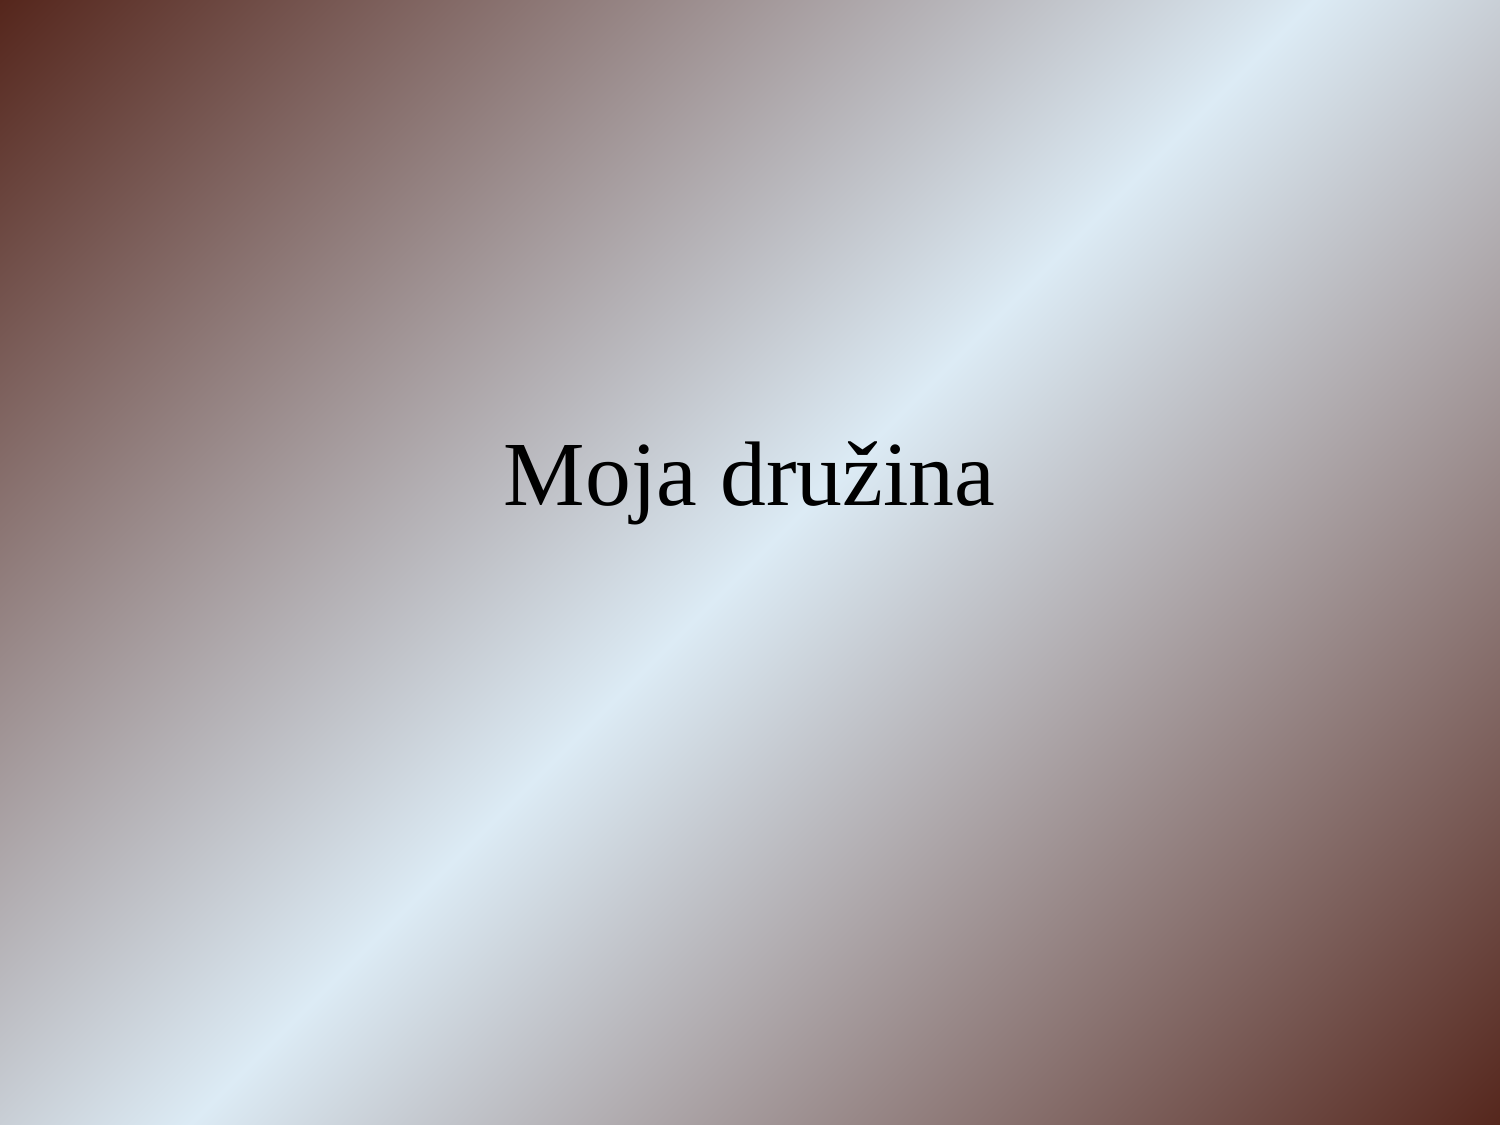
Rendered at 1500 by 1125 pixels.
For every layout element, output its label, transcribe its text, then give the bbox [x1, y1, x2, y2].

title Moja družina [112, 374, 1388, 563]
